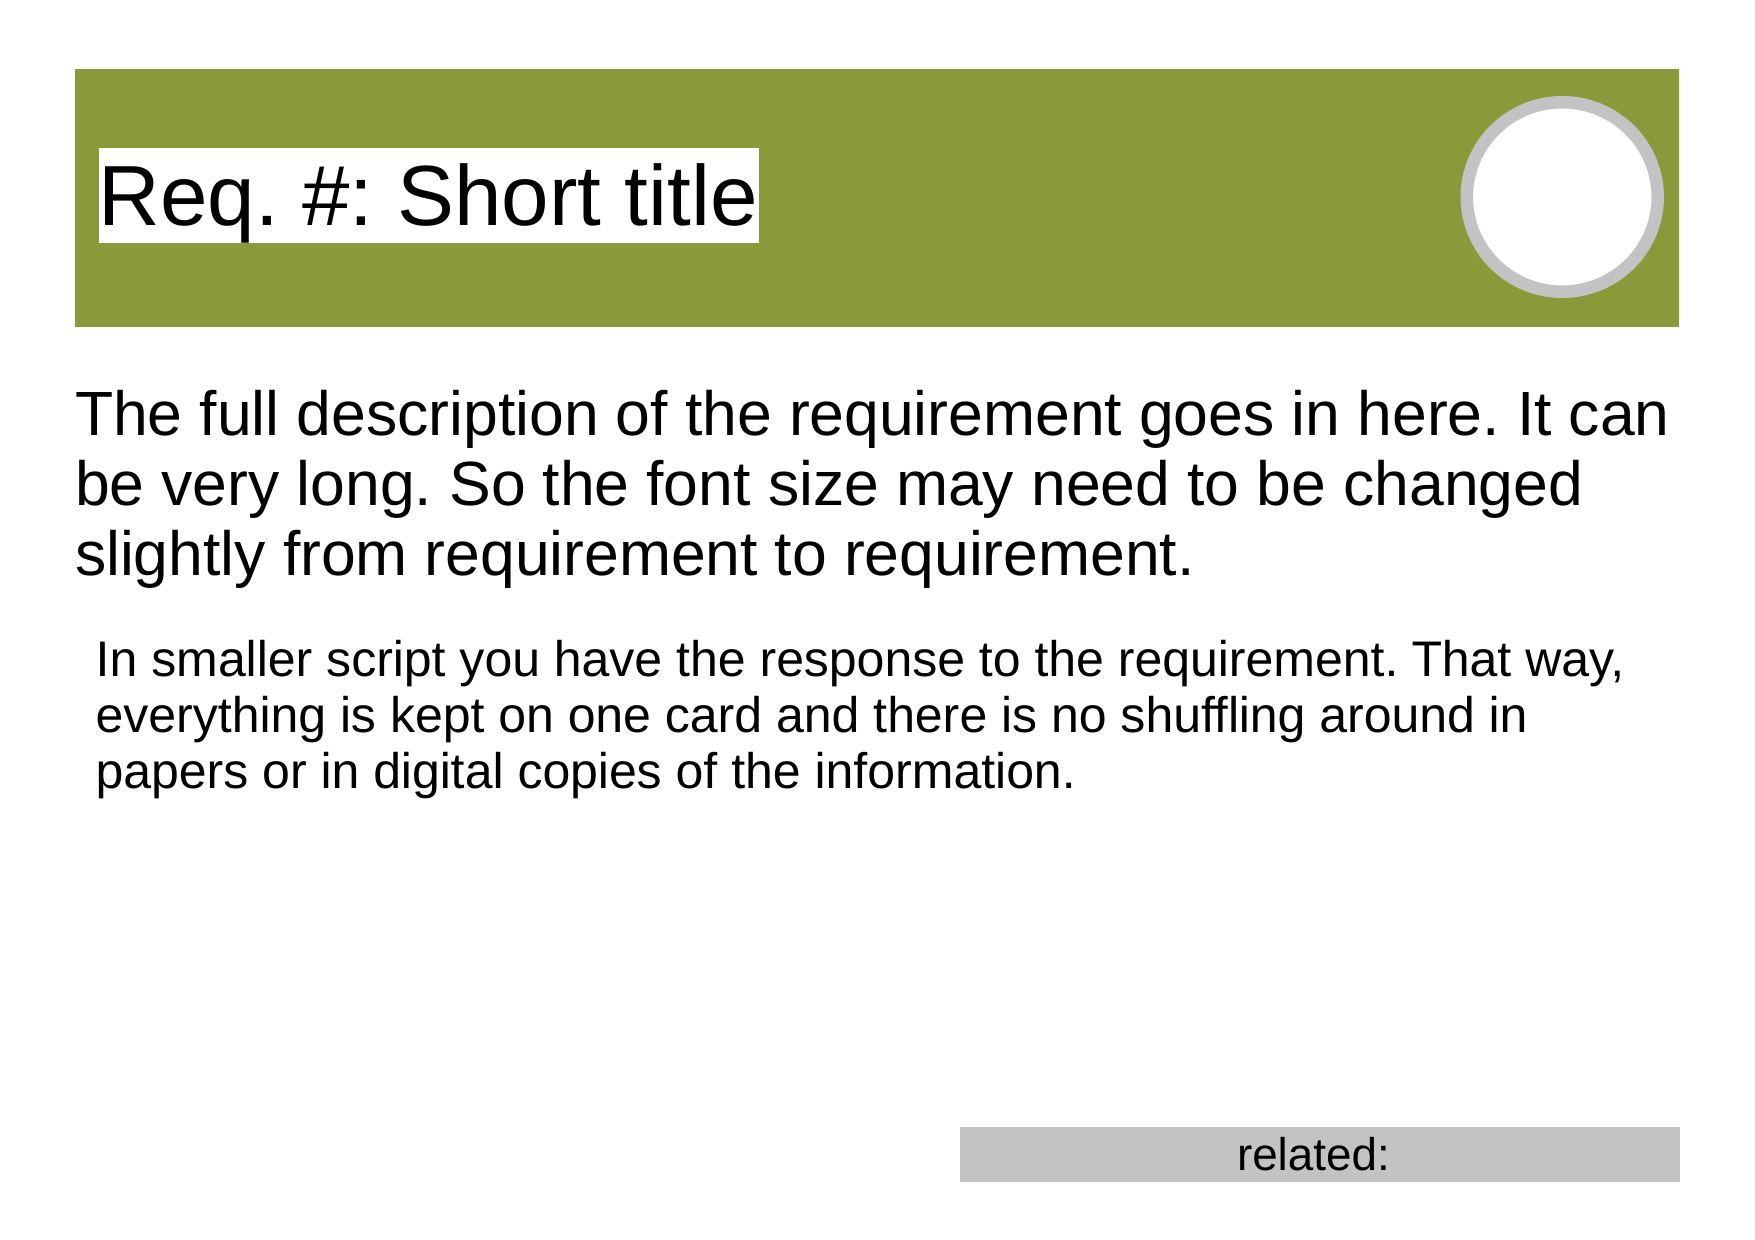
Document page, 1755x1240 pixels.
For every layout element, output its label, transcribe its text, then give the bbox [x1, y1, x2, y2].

subtitle The full description of the requirement goes in here. It can be very long. So the font size may need to be changed slightly from requirement to requirement. [75, 343, 1680, 624]
text_box [75, 69, 1680, 327]
title Req. #: Short title [98, 99, 1434, 292]
text_box In smaller script you have the response to the requirement. That way, everything is kept on one card and there is no shuffling around in papers or in digital copies of the information. [80, 623, 1686, 818]
text_box related: [960, 1127, 1680, 1182]
